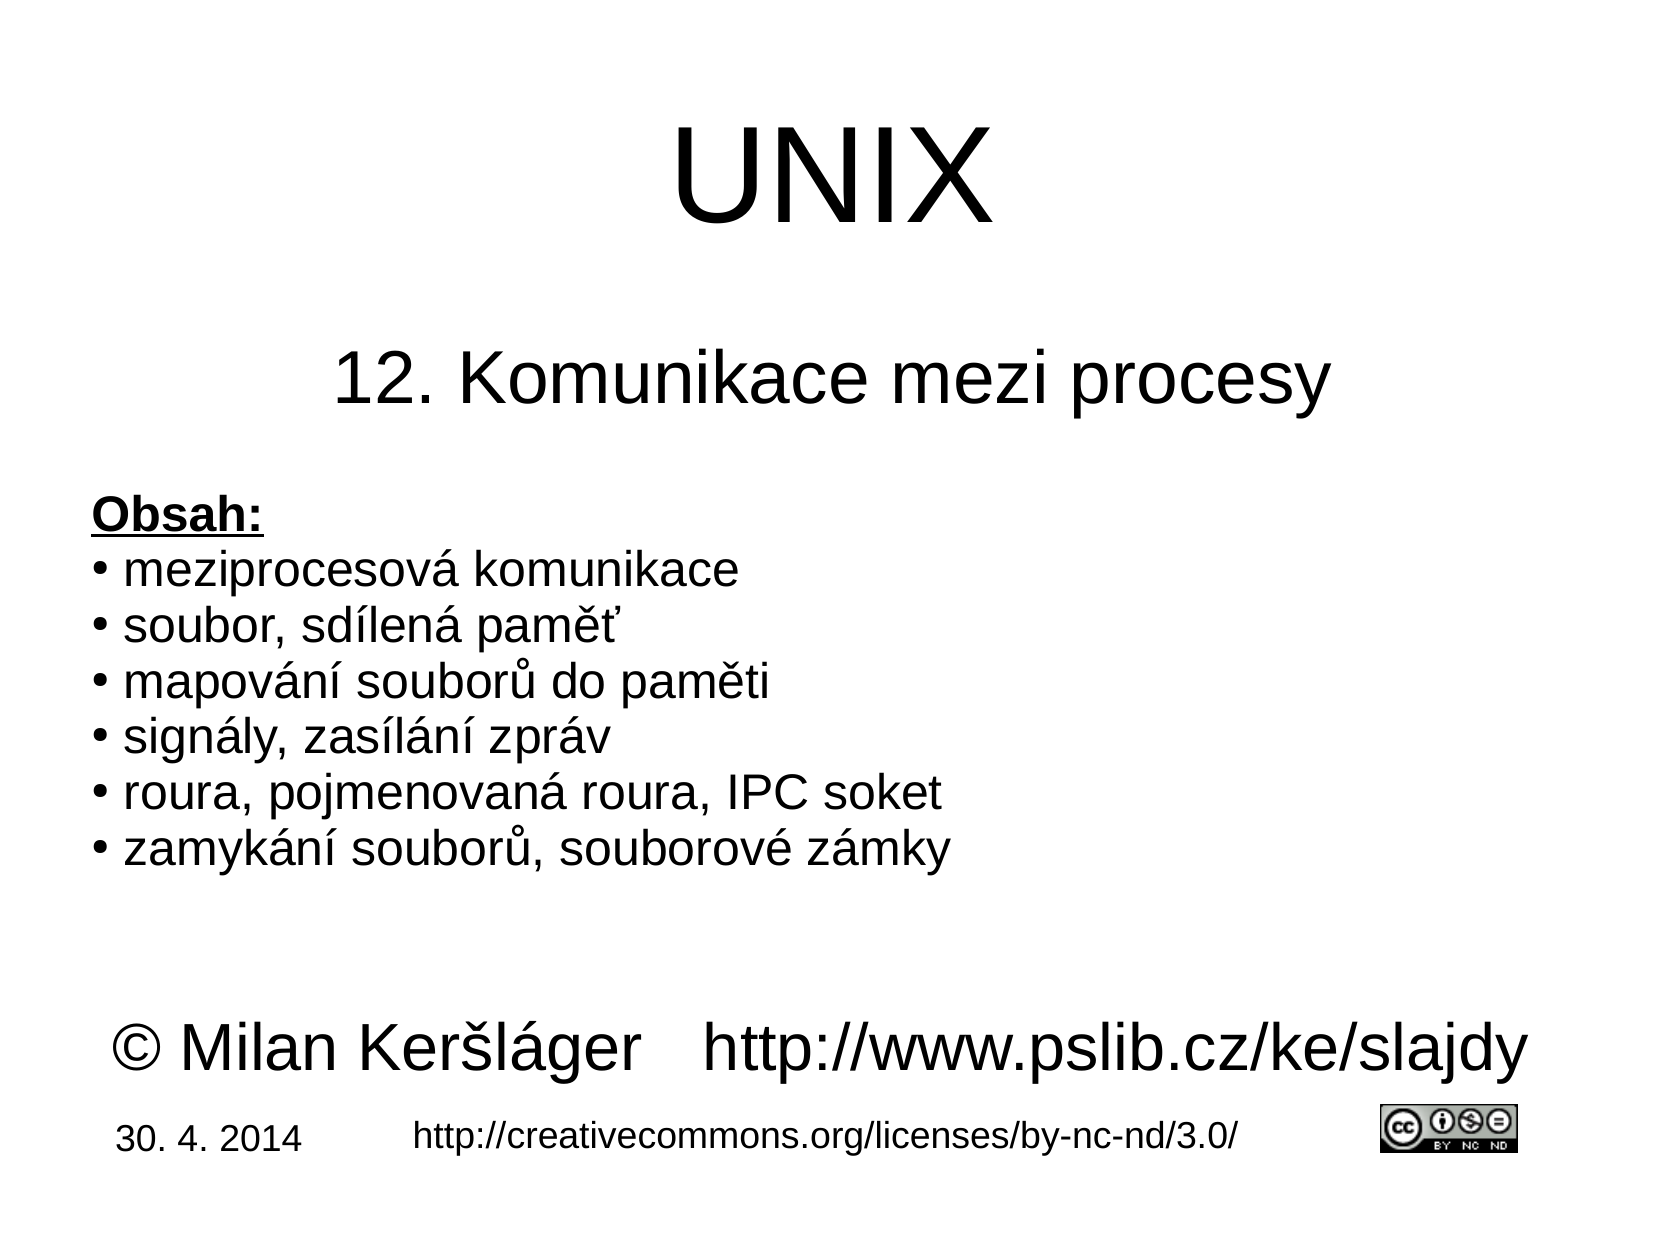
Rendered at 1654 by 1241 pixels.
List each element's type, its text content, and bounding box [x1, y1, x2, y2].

picture [1380, 1104, 1518, 1153]
text_box http://creativecommons.org/licenses/by-nc-nd/3.0/ [339, 1107, 1313, 1165]
text_box 30. 4. 2014 [100, 1110, 337, 1168]
list © Milan Keršláger http://www.pslib.cz/ke/slajdy [76, 1009, 1565, 1087]
text_box Obsah: meziprocesová komunikace soubor, sdílená paměť mapování souborů do paměti signály, zasílání zpráv roura, pojmenovaná roura, IPC soket zamykání souborů, souborové zámky [76, 478, 1583, 884]
title UNIX 12. Komunikace mezi procesy [88, 56, 1577, 461]
